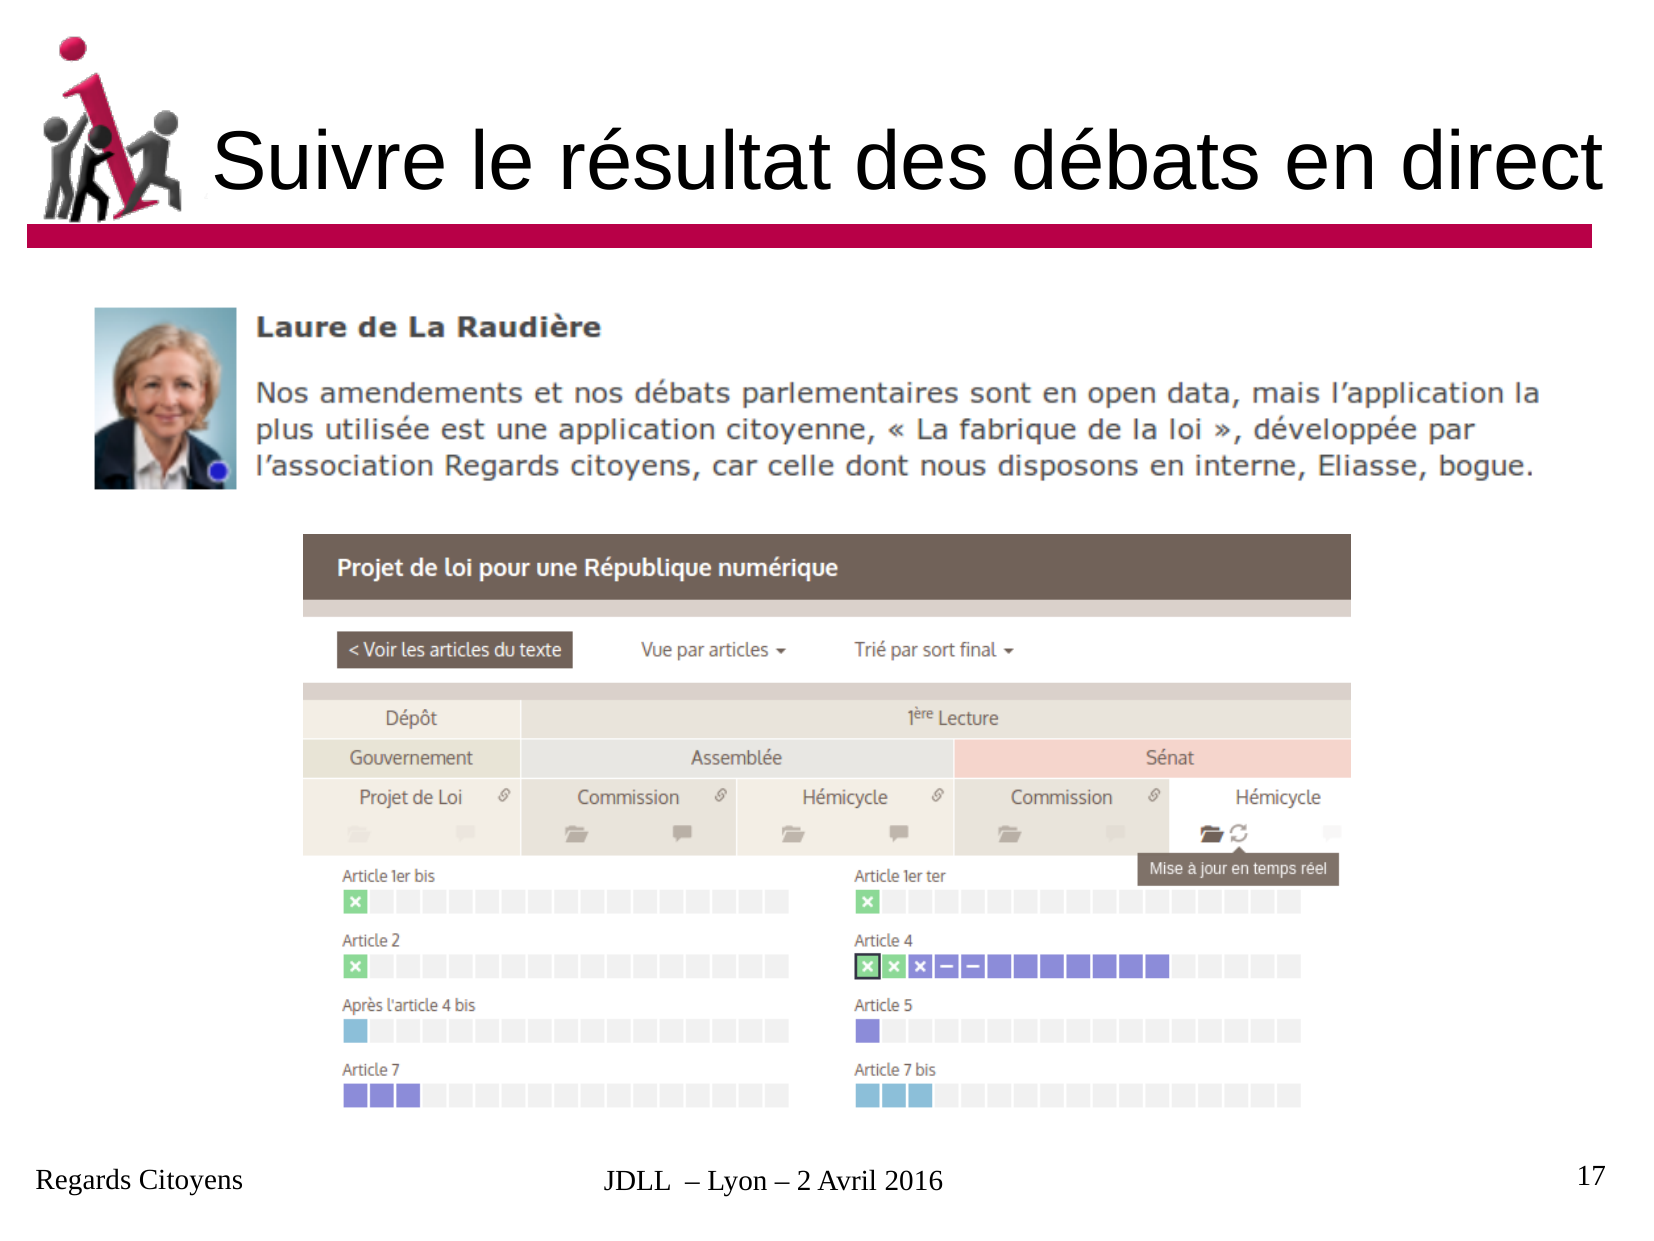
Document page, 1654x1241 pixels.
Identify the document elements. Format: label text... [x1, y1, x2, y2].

title Suivre le résultat des débats en direct [211, 64, 1623, 258]
picture [76, 289, 1577, 507]
picture [27, 31, 208, 224]
picture [303, 534, 1351, 1126]
